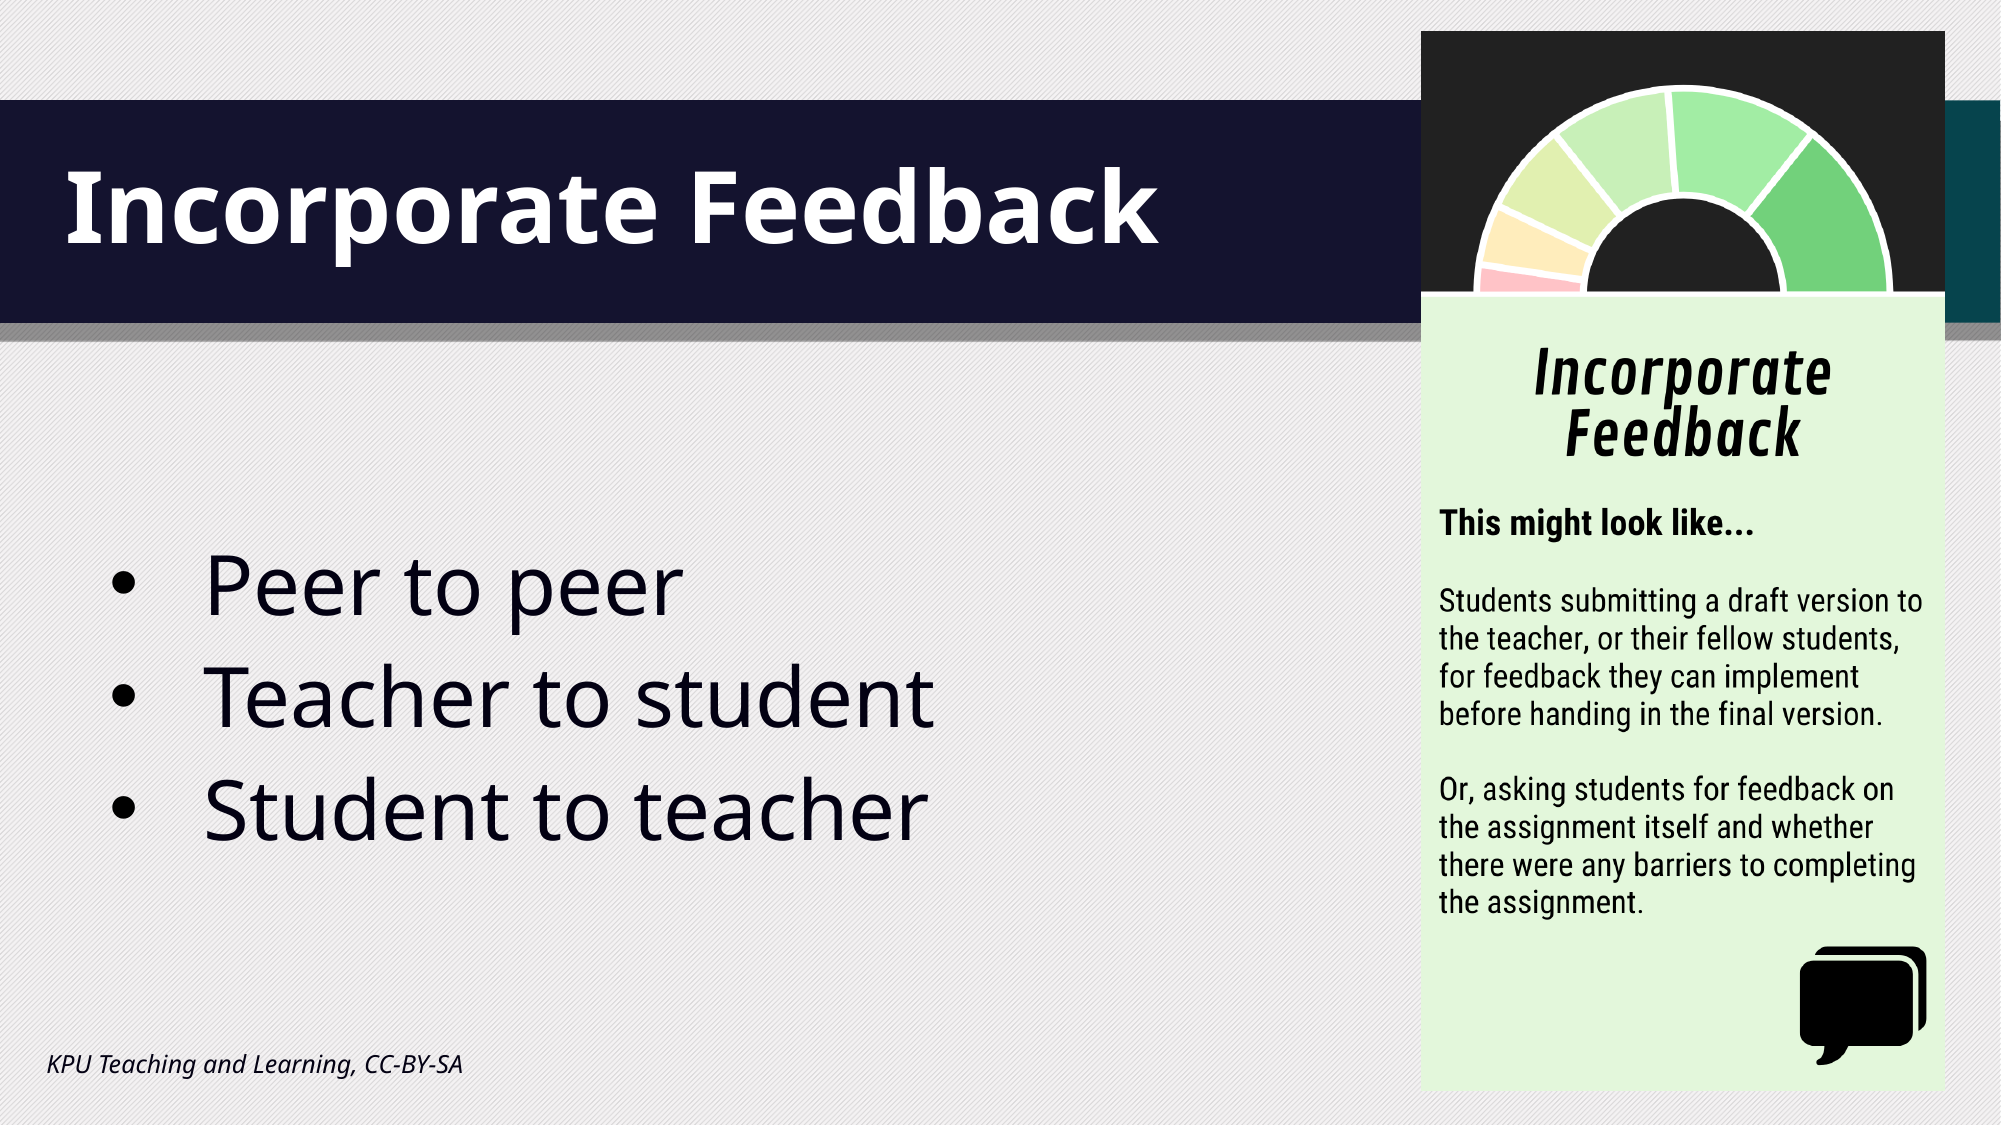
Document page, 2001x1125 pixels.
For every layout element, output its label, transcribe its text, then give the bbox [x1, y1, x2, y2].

picture [1421, 31, 1945, 1091]
list Peer to peer Teacher to student Student to teacher [94, 388, 1421, 1000]
text_box KPU Teaching and Learning, CC-BY-SA [31, 1033, 1159, 1094]
title Incorporate Feedback [50, 122, 1421, 300]
